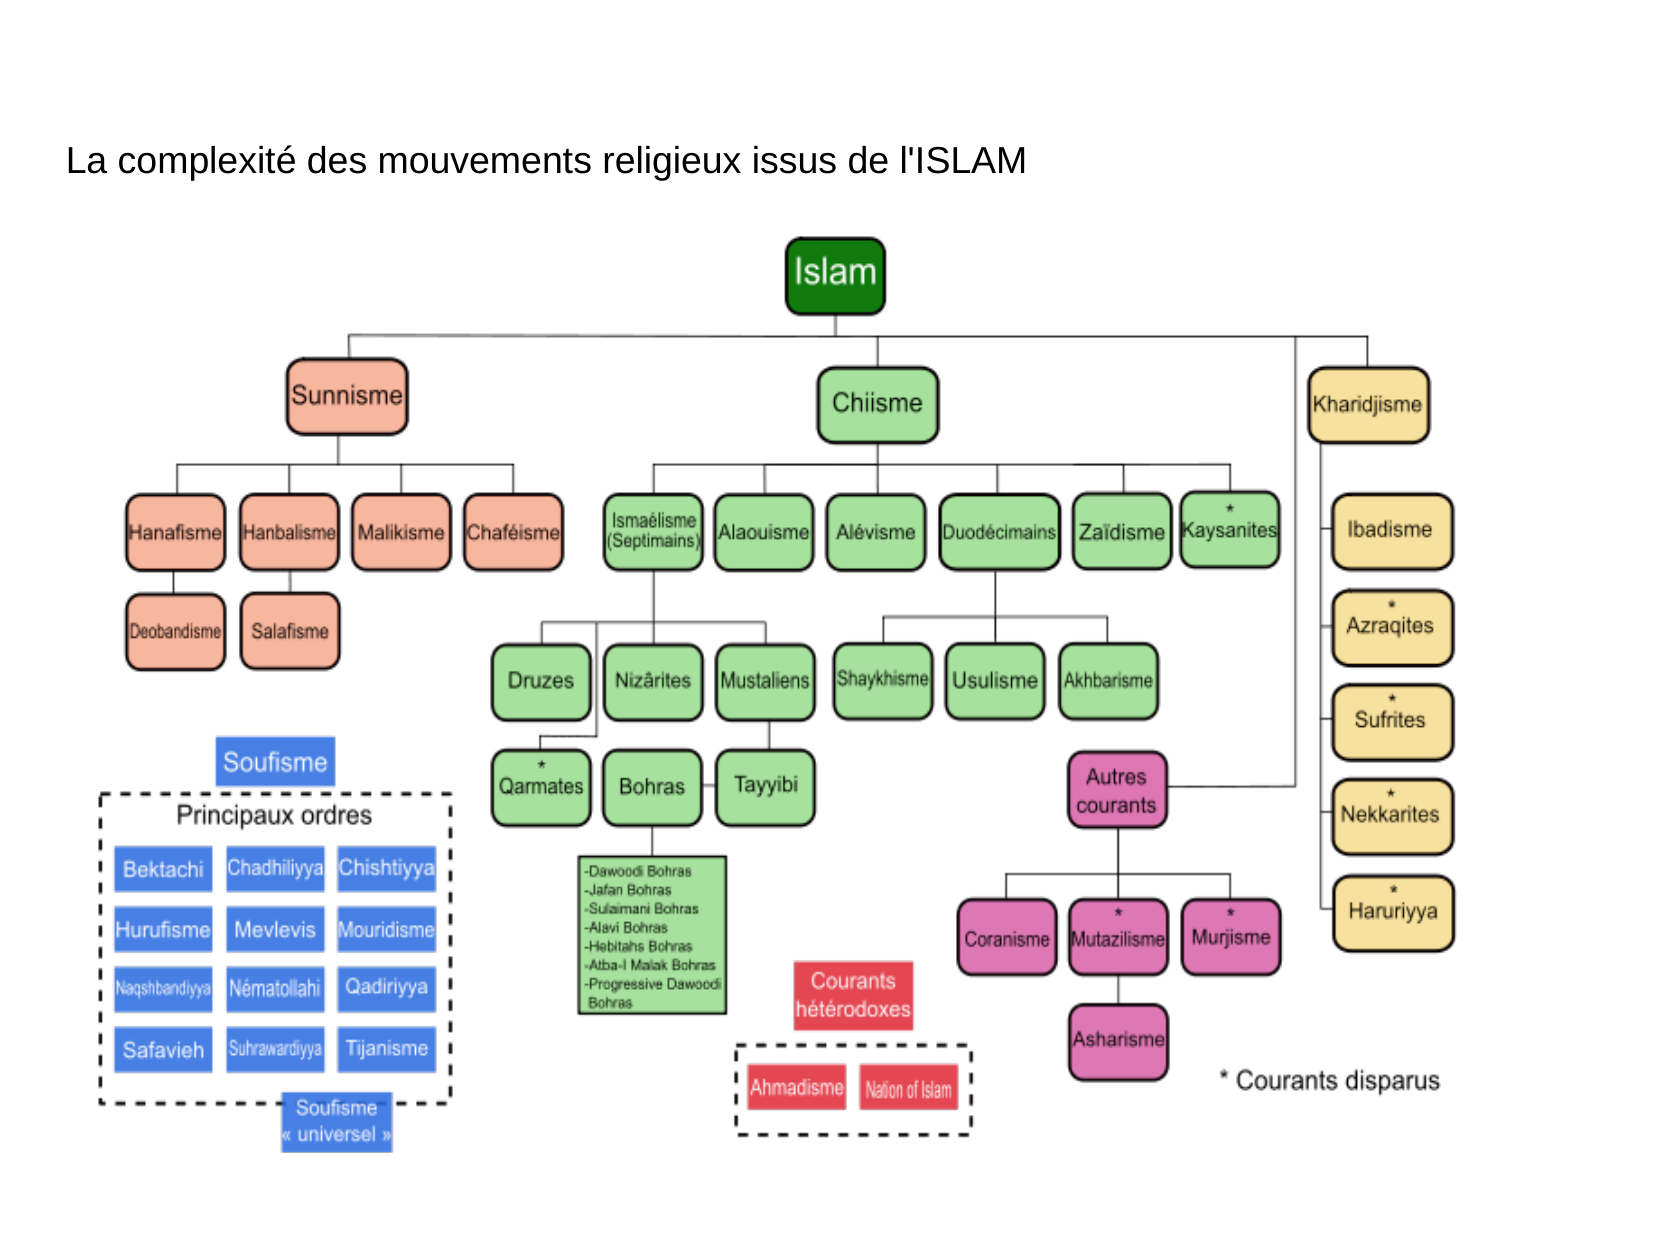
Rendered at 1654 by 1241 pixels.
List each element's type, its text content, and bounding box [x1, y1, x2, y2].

picture [70, 206, 1515, 1217]
text_box La complexité des mouvements religieux issus de l'ISLAM [51, 132, 1043, 189]
